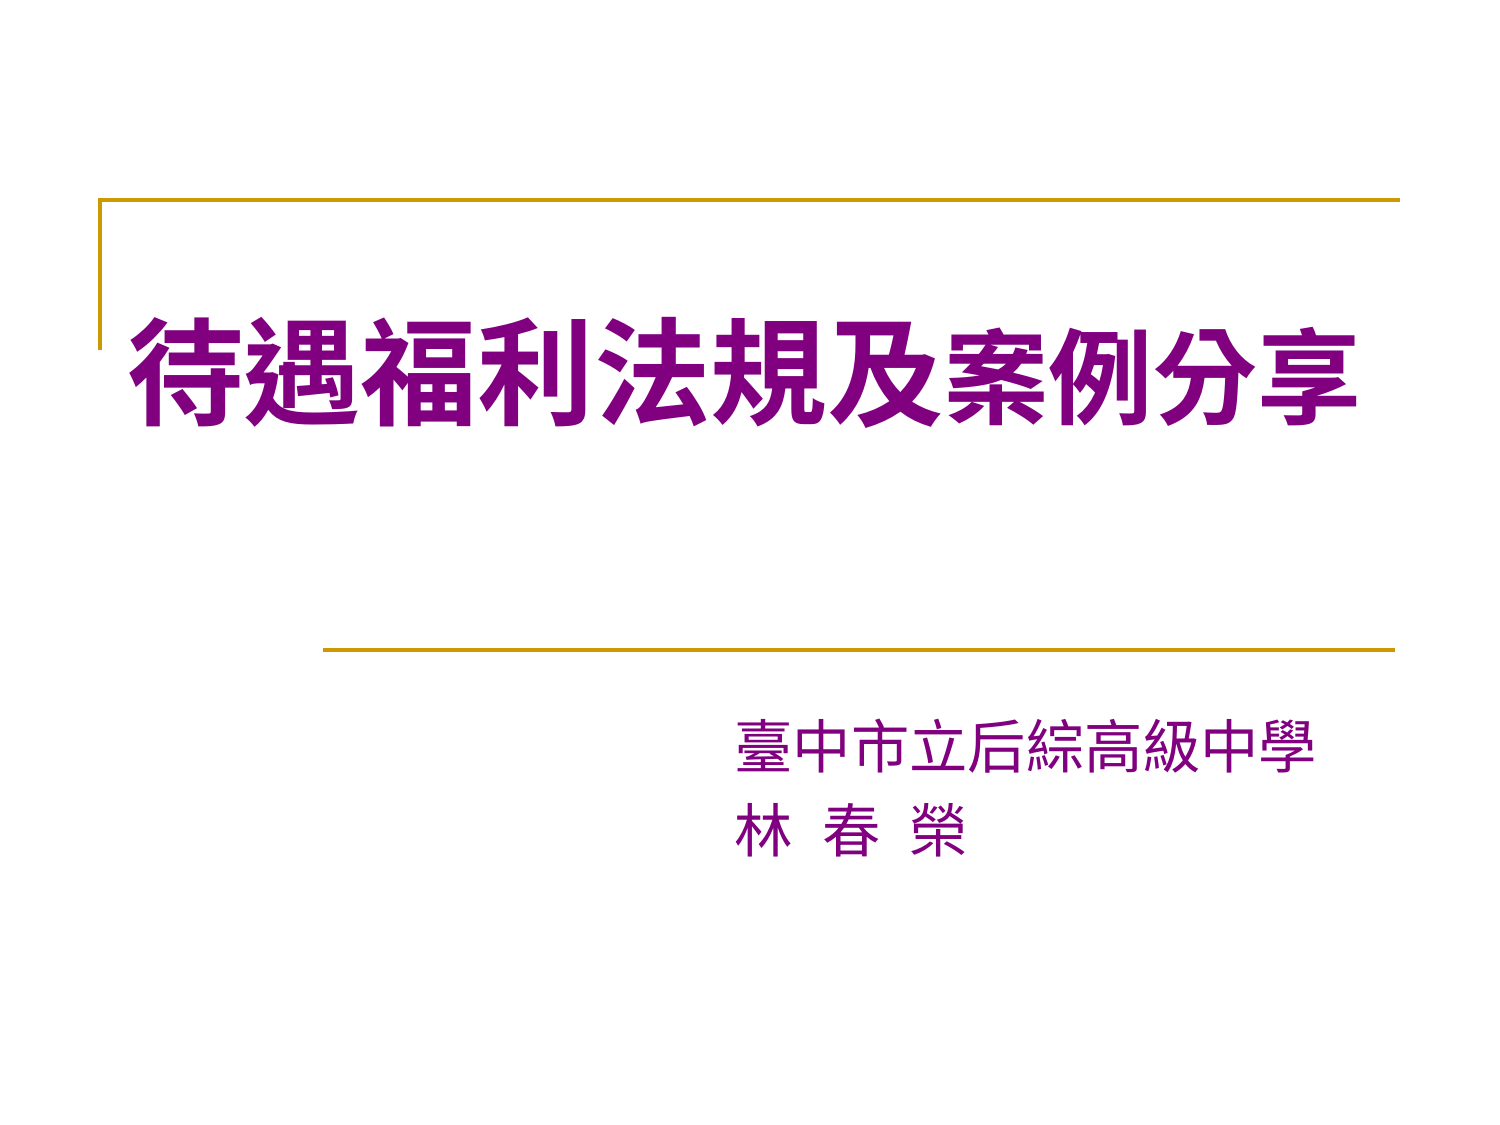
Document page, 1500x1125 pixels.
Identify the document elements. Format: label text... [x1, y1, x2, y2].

subtitle 臺中市立后綜高級中學 林 春 榮 [720, 702, 1386, 900]
title 待遇福利法規及案例分享 [112, 291, 1388, 591]
